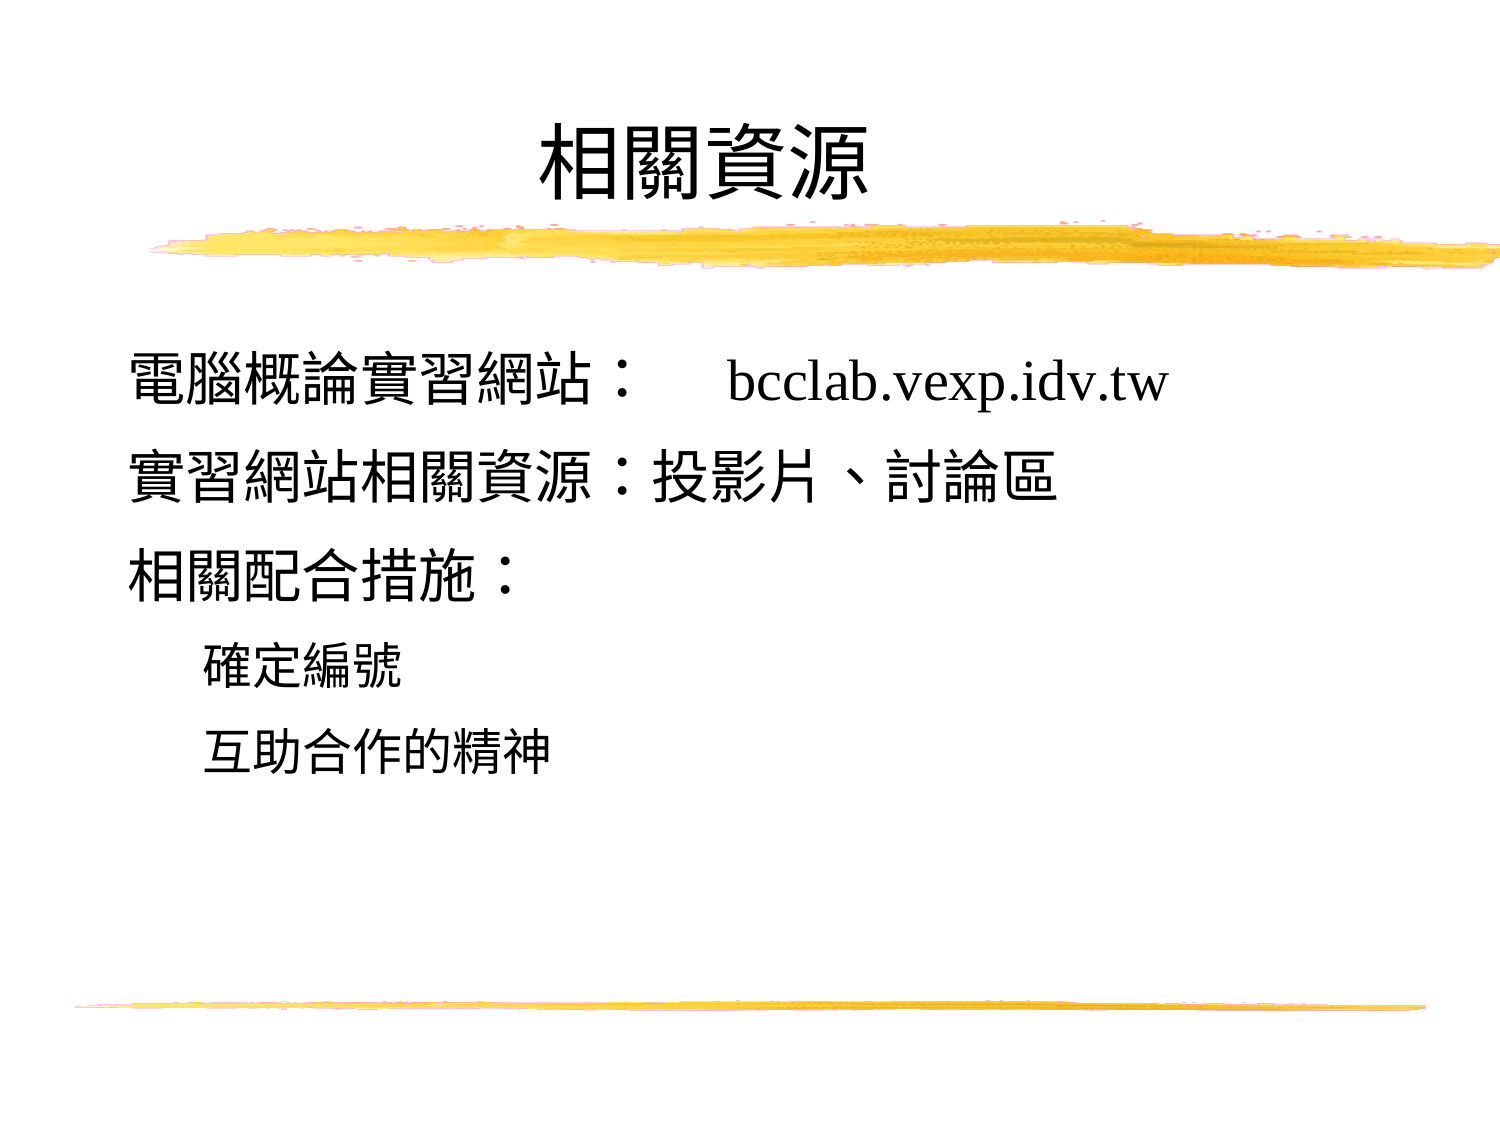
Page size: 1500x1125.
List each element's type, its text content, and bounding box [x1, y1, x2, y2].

picture [75, 999, 112, 1013]
title 相關資源 [66, 21, 1342, 225]
picture [1388, 999, 1426, 1013]
list 電腦概論實習網站： bcclab.vexp.idv.tw 實習網站相關資源：投影片、討論區 相關配合措施： 確定編號 互助合作的精神 [112, 324, 1388, 1016]
picture [150, 215, 1500, 279]
